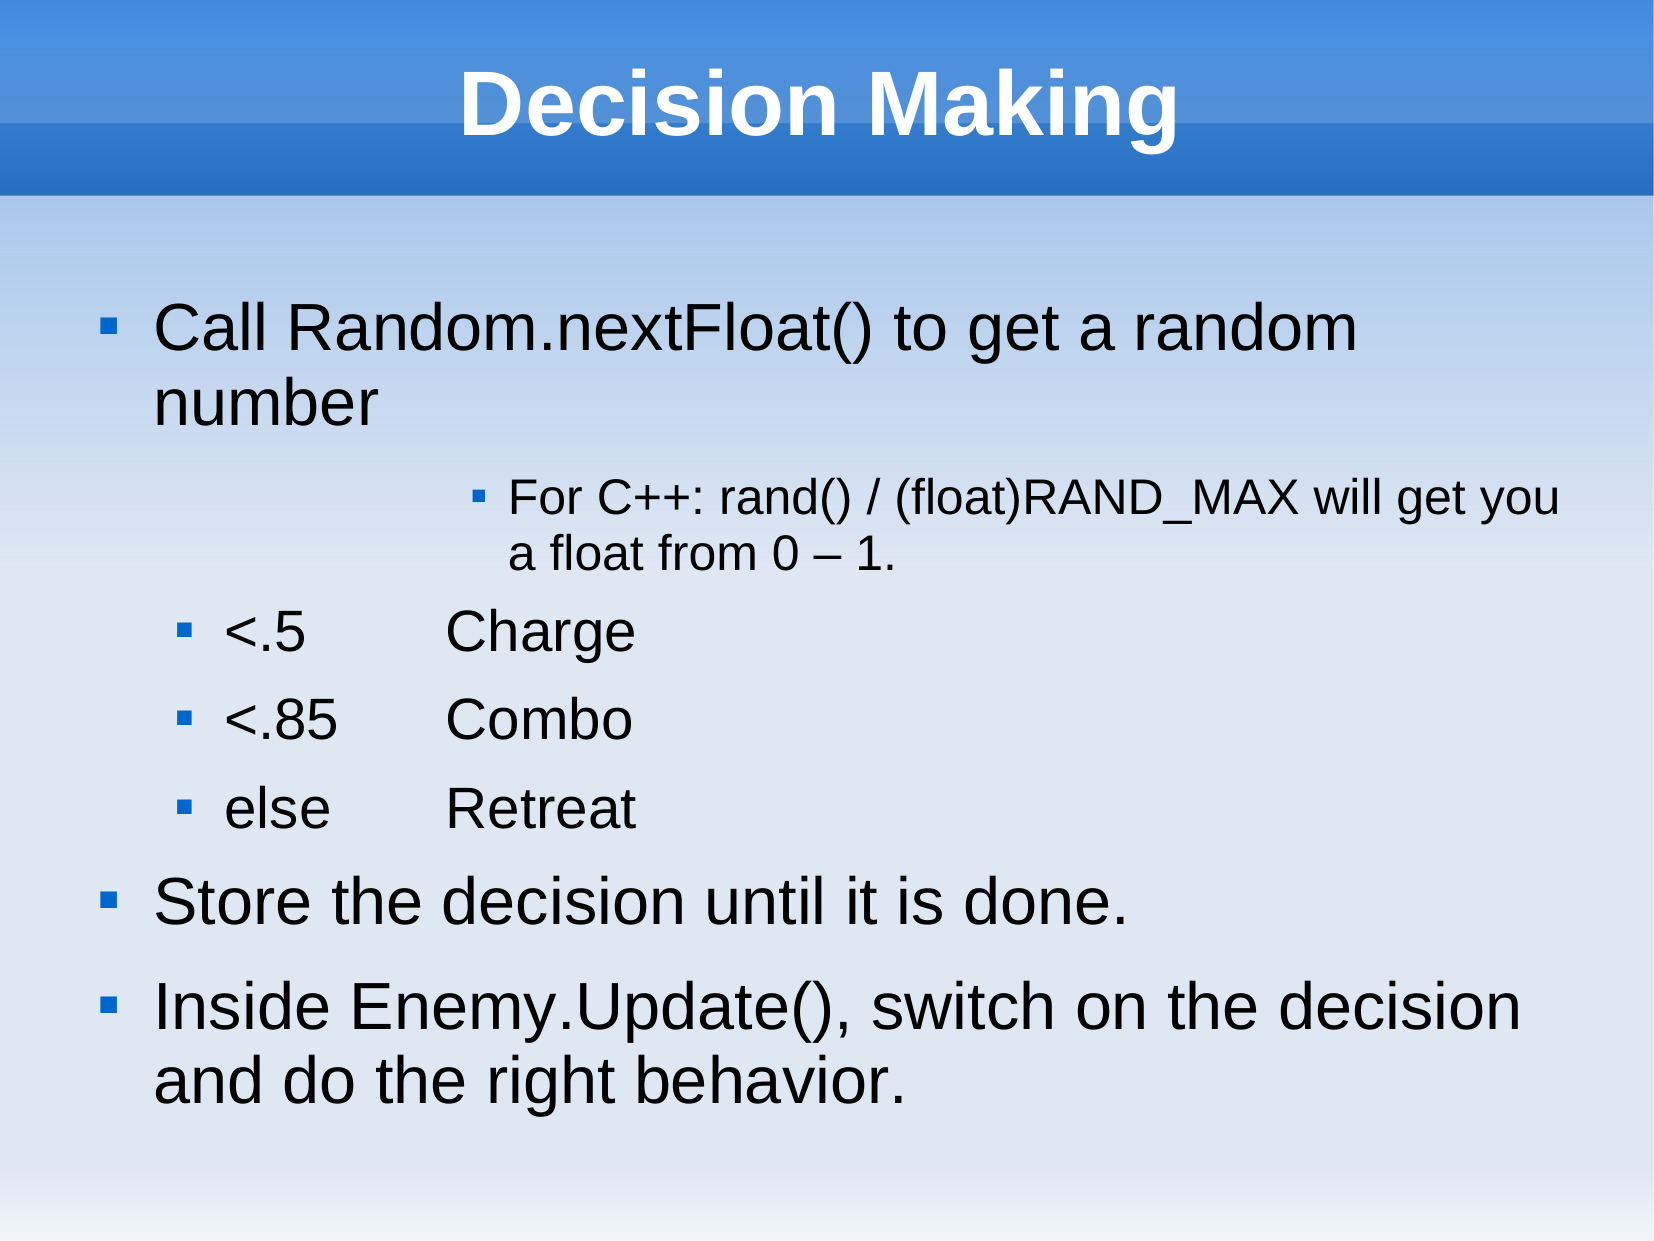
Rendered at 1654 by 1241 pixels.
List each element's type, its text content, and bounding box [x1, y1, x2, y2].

picture [0, 0, 1654, 1241]
list Call Random.nextFloat() to get a random number For C++: rand() / (float)RAND_MAX will get you a float from 0 – 1. <.5 Charge <.85 Combo else Retreat Store the decision until it is done. Inside Enemy.Update(), switch on the decision and do the right behavior. [82, 290, 1571, 1121]
title Decision Making [76, 0, 1565, 208]
